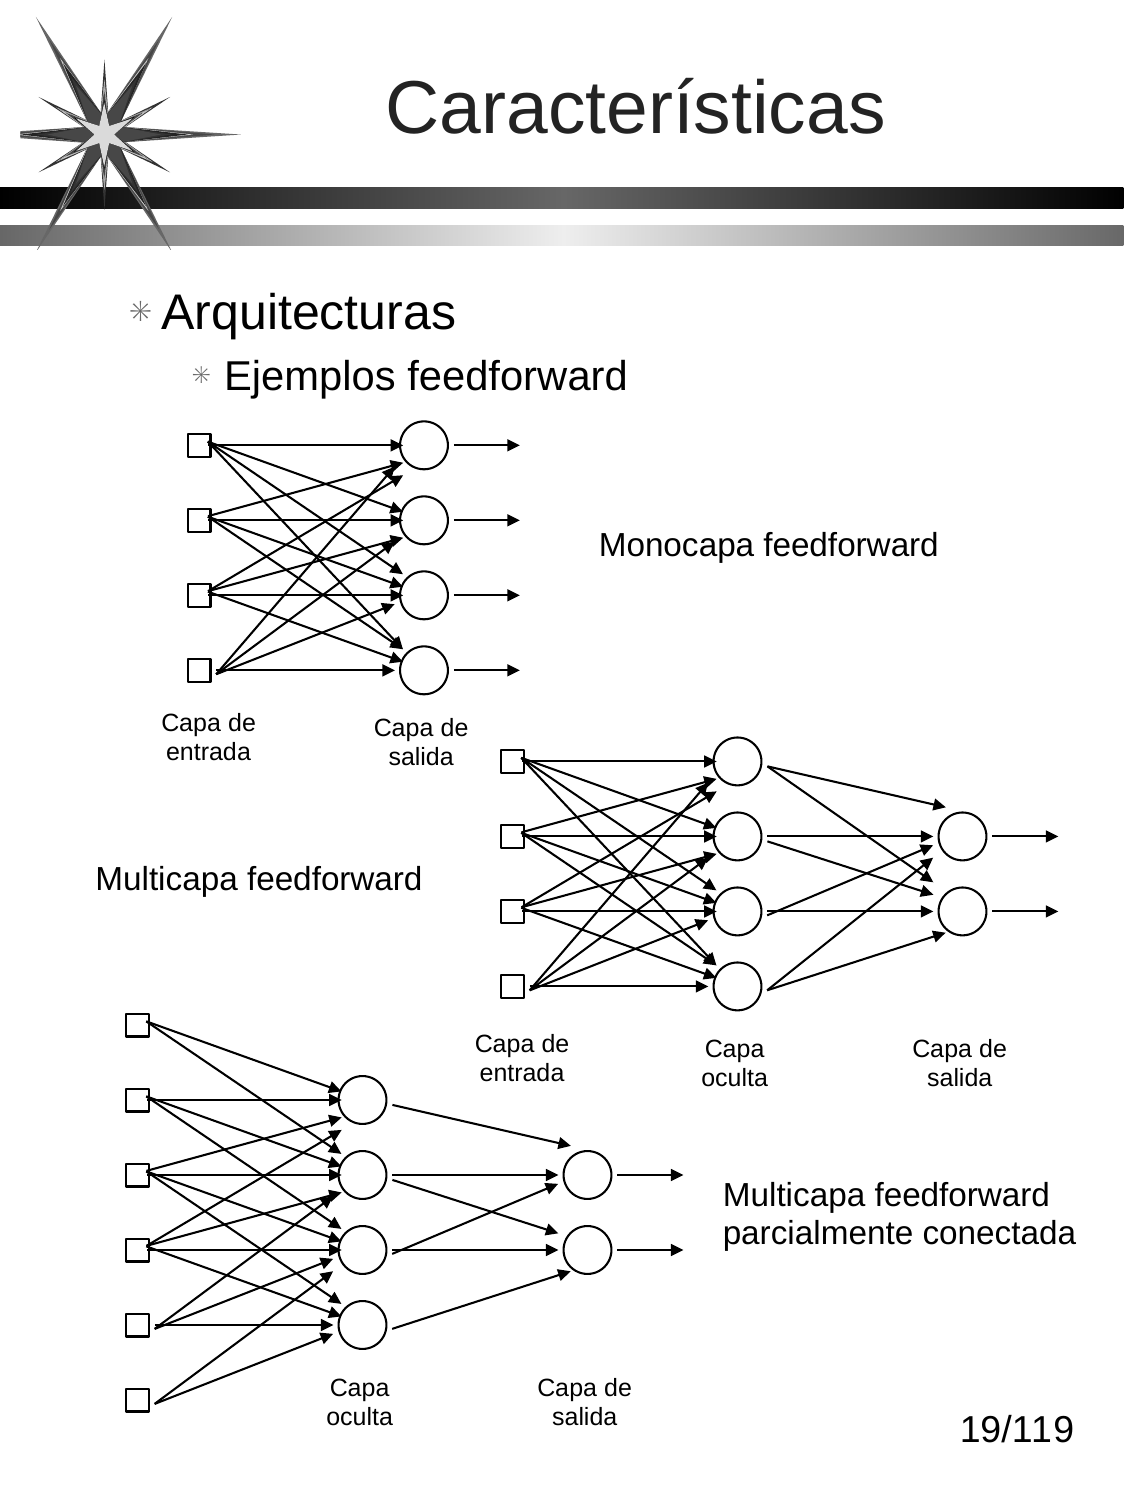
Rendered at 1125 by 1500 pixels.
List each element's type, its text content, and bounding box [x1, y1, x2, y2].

text_box [501, 975, 524, 998]
text_box [187, 658, 211, 682]
text_box [126, 1313, 149, 1337]
text_box Capa oculta [686, 1027, 783, 1102]
text_box [501, 900, 524, 923]
text_box [126, 1388, 149, 1412]
text_box [400, 571, 448, 620]
text_box [338, 1076, 387, 1124]
title Características [174, 50, 1097, 163]
text_box [713, 812, 762, 861]
text_box [563, 1151, 612, 1199]
text_box [338, 1301, 387, 1349]
text_box [563, 1226, 612, 1274]
text_box [400, 421, 448, 470]
text_box [938, 887, 987, 936]
text_box Monocapa feedforward [584, 518, 955, 573]
text_box Capa de entrada [146, 701, 271, 776]
text_box [338, 1151, 387, 1199]
text_box [187, 508, 211, 532]
text_box [187, 433, 211, 457]
text_box Multicapa feedforward parcialmente conectada [708, 1167, 1092, 1263]
text_box [126, 1238, 149, 1262]
text_box Capa de salida [522, 1365, 647, 1441]
text_box Capa oculta [311, 1365, 408, 1441]
text_box [713, 737, 762, 786]
text_box [338, 1226, 387, 1274]
text_box Capa de entrada [460, 1022, 585, 1097]
text_box Capa de salida [897, 1027, 1022, 1102]
text_box [938, 812, 987, 861]
text_box [187, 583, 211, 607]
list Arquitecturas Ejemplos feedforward [37, 275, 1075, 1450]
text_box [713, 962, 762, 1011]
text_box Capa de salida [359, 706, 484, 781]
text_box [501, 825, 524, 848]
text_box [126, 1088, 149, 1112]
text_box [126, 1013, 149, 1037]
text_box [713, 887, 762, 936]
text_box [400, 496, 448, 545]
text_box [501, 750, 524, 773]
text_box Multicapa feedforward [80, 852, 439, 908]
text_box [400, 646, 448, 695]
text_box [126, 1163, 149, 1187]
